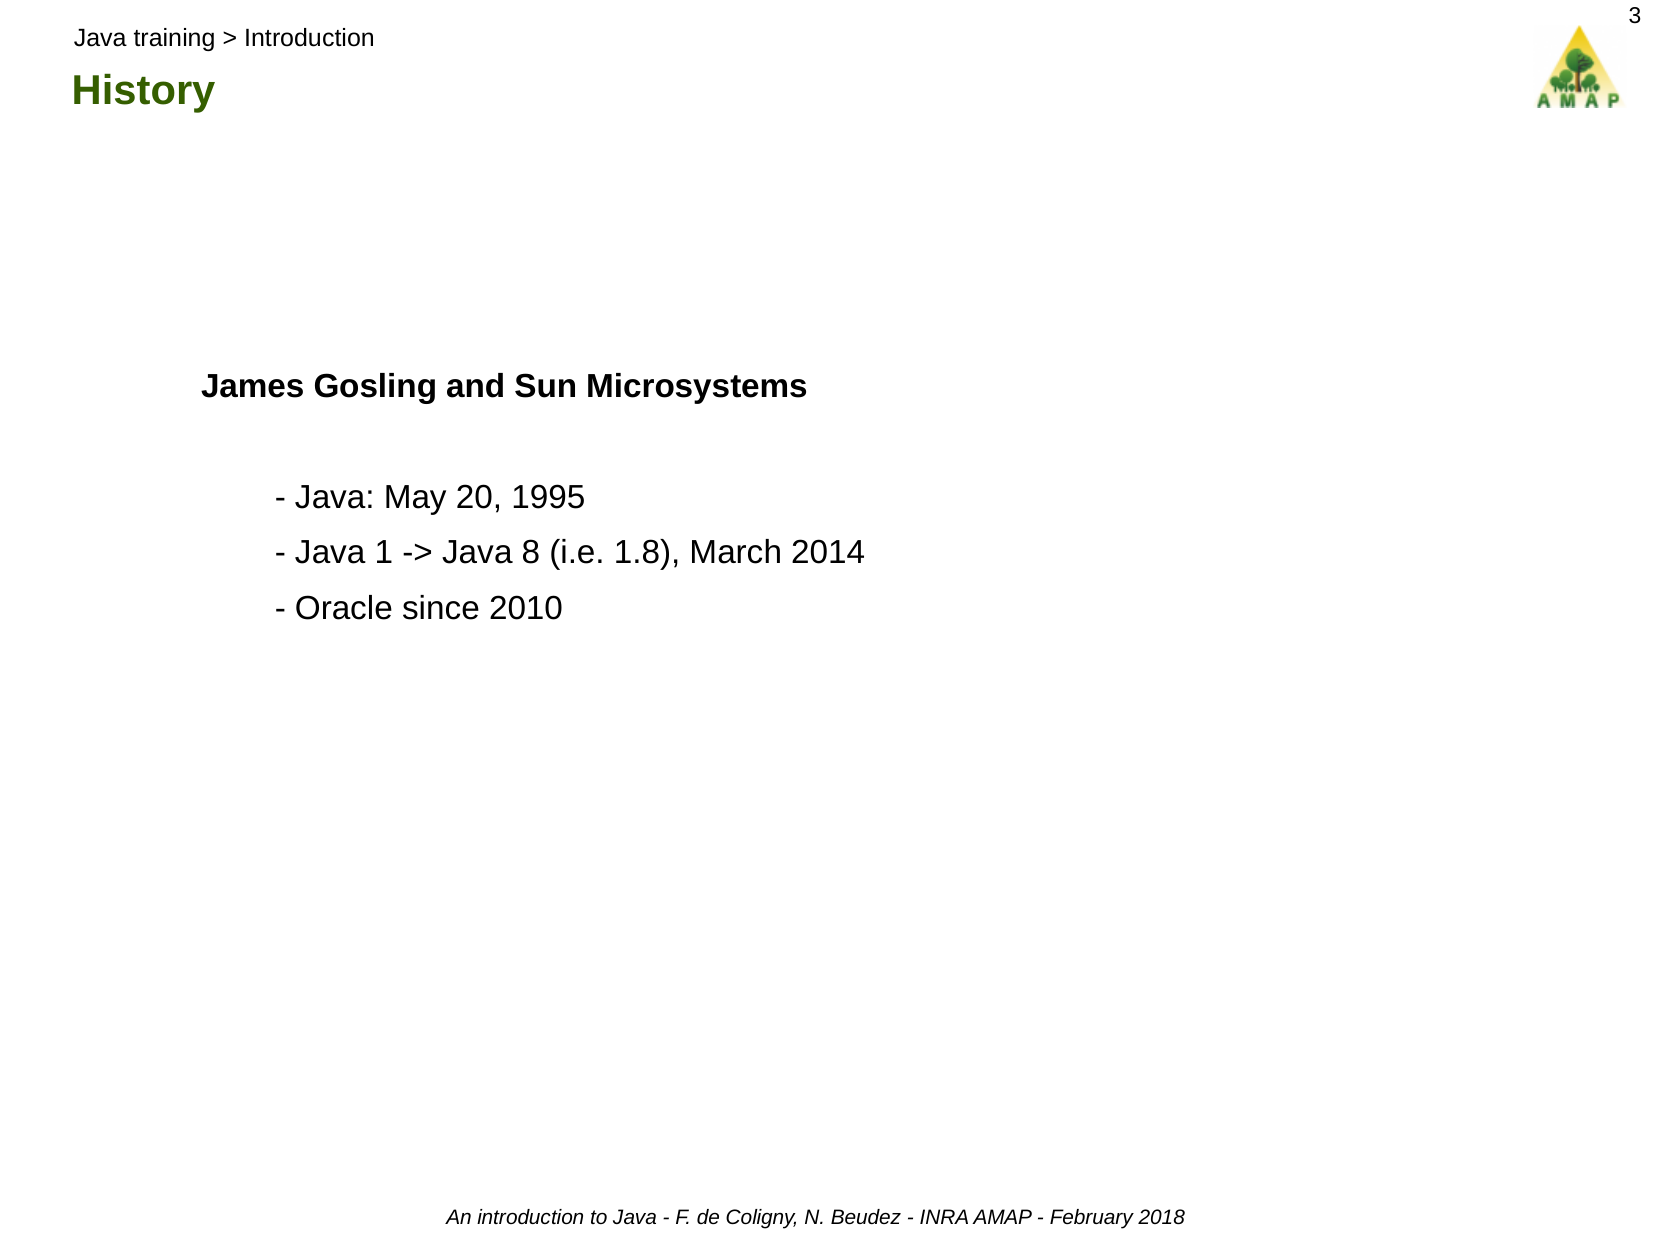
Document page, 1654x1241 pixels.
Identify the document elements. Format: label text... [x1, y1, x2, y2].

text_box James Gosling and Sun Microsystems - Java: May 20, 1995 - Java 1 -> Java 8 (i.e. 1.8), March 2014 - Oracle since 2010 [186, 341, 1569, 675]
picture [1533, 25, 1627, 108]
text_box History [56, 59, 1120, 121]
text_box Java training > Introduction [59, 16, 1004, 60]
